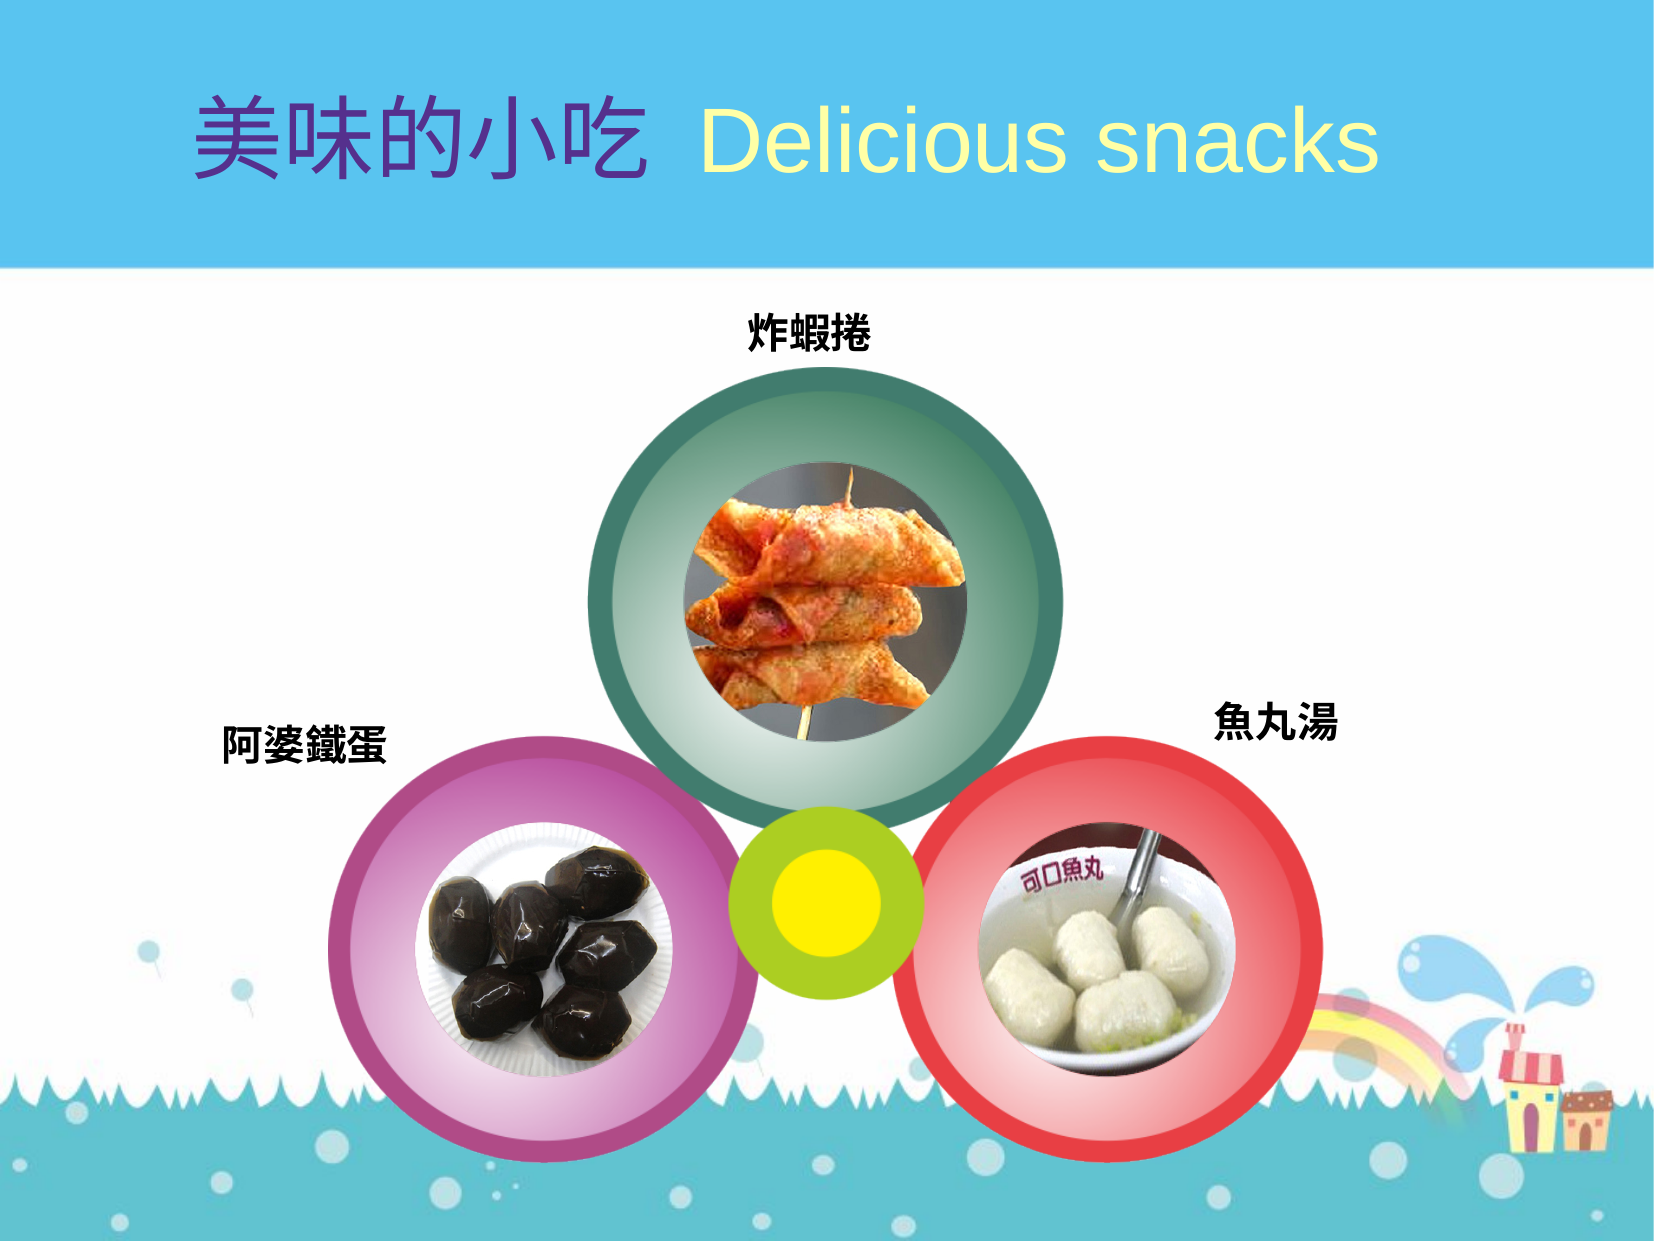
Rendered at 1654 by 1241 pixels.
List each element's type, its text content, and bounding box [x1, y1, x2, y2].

text_box 炸蝦捲 [732, 299, 920, 365]
text_box 魚丸湯 [1324, 687, 1392, 753]
picture [0, 0, 1654, 1241]
text_box 阿婆鐵蛋 [316, 736, 328, 752]
text_box 美味的小吃 Delicious snacks [177, 59, 1506, 196]
text_box 阿婆鐵蛋 [206, 711, 328, 777]
